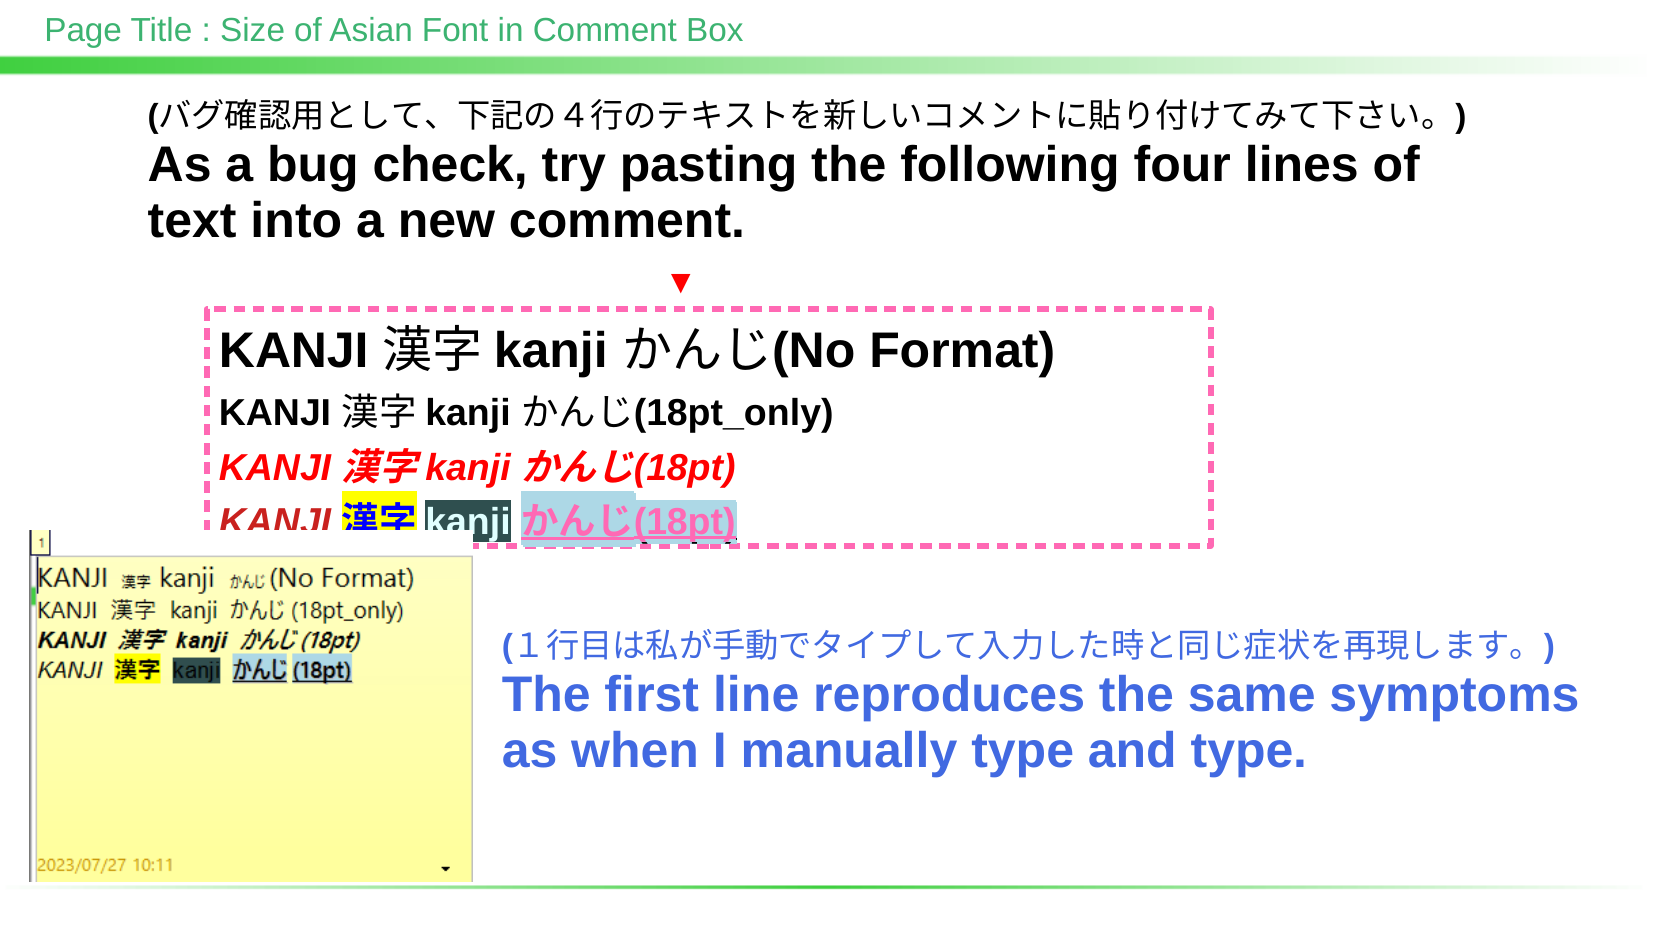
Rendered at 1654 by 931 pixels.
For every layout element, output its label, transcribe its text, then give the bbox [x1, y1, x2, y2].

text_box Page Title : Size of Asian Font in Comment Box [29, 5, 1211, 55]
text_box (１行目は私が手動でタイプして入力した時と同じ症状を再現します。) The first line reproduces the same symptoms as when I manually type and type. [501, 618, 1595, 768]
picture [0, 0, 1654, 931]
text_box (バグ確認用として、下記の４行のテキストを新しいコメントに貼り付けてみて下さい。) As a bug check, try pasting the following four lines of text into a new comment. ▼ [147, 88, 1506, 296]
text_box KANJI 漢字 kanji かんじ(No Format) KANJI 漢字 kanji かんじ(18pt_only) KANJI 漢字 kanji かんじ(18pt) KANJI 漢字 kanji かんじ(18pt) [206, 309, 1211, 518]
